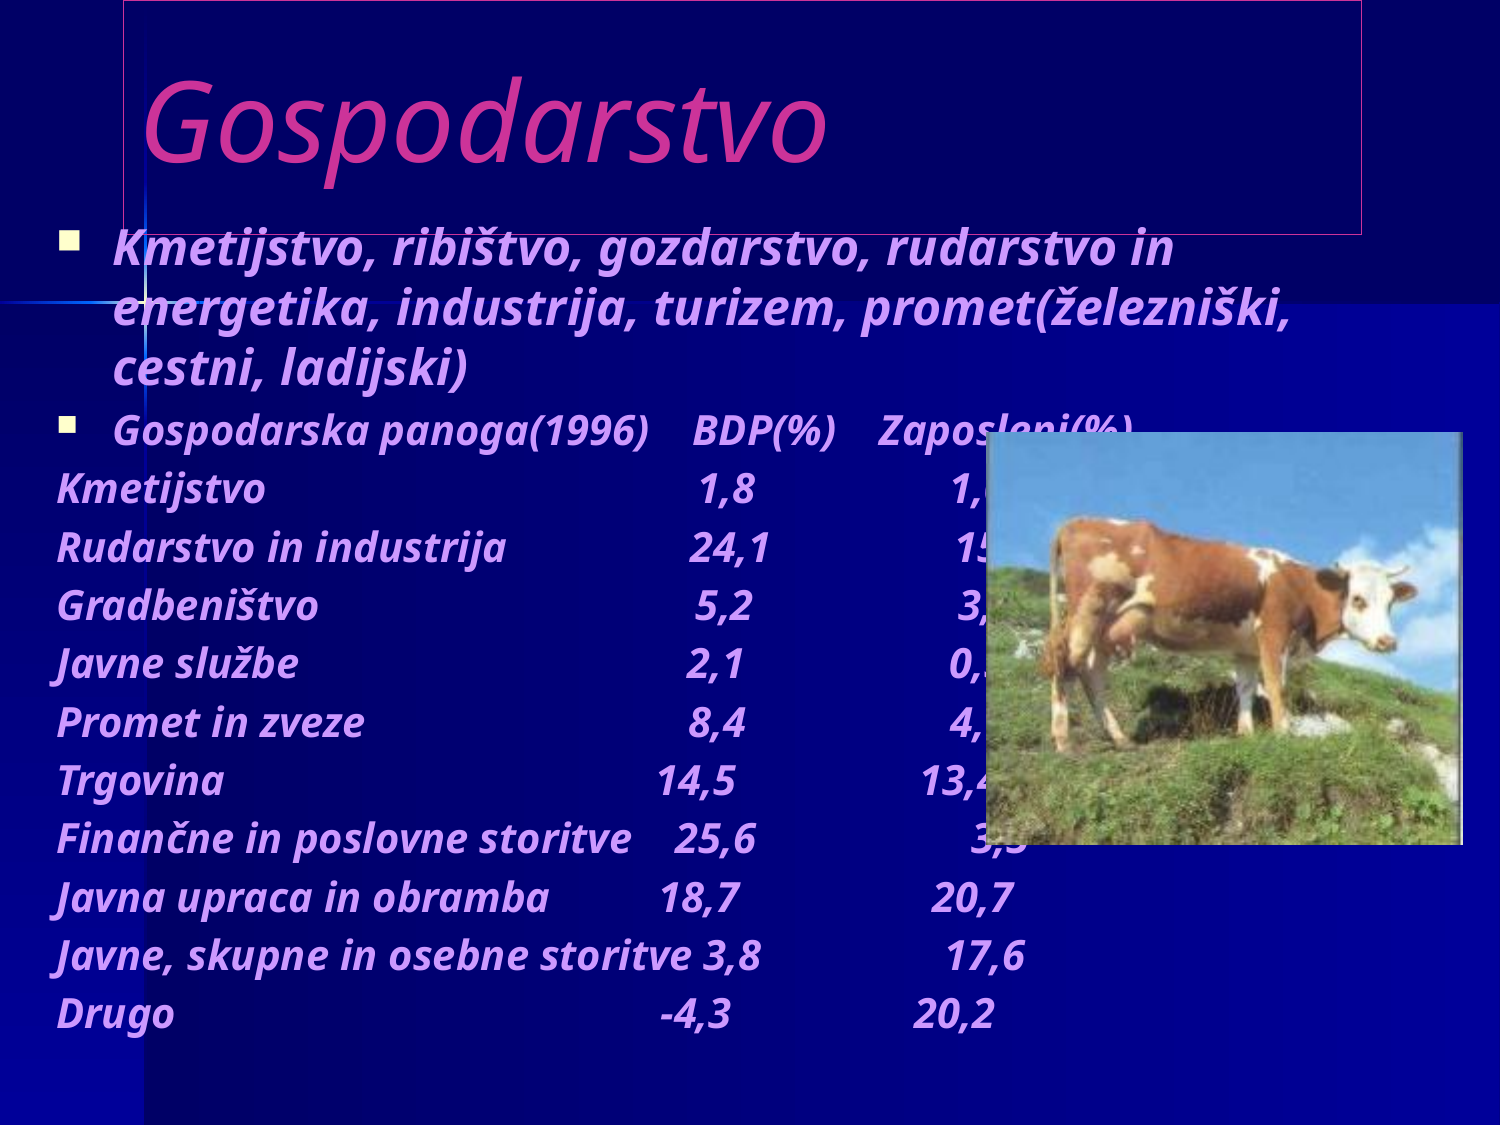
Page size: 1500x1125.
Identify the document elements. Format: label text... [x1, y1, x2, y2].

list Kmetijstvo, ribištvo, gozdarstvo, rudarstvo in energetika, industrija, turizem, promet(železniški, cestni, ladijski) Gospodarska panoga(1996) BDP(%) Zaposleni(%) Kmetijstvo 1,8 1,0 Rudarstvo in industrija 24,1 15,4 Gradbeništvo 5,2 3,0 Javne službe 2,1 0,5 Promet in zveze 8,4 4,7 Trgovina 14,5 13,4 Finančne in poslovne storitve 25,6 3,5 Javna upraca in obramba 18,7 20,7 Javne, skupne in osebne storitve 3,8 17,6 Drugo -4,3 20,2 [41, 208, 1459, 1125]
picture [986, 432, 1463, 845]
title Gospodarstvo [123, 0, 1362, 208]
